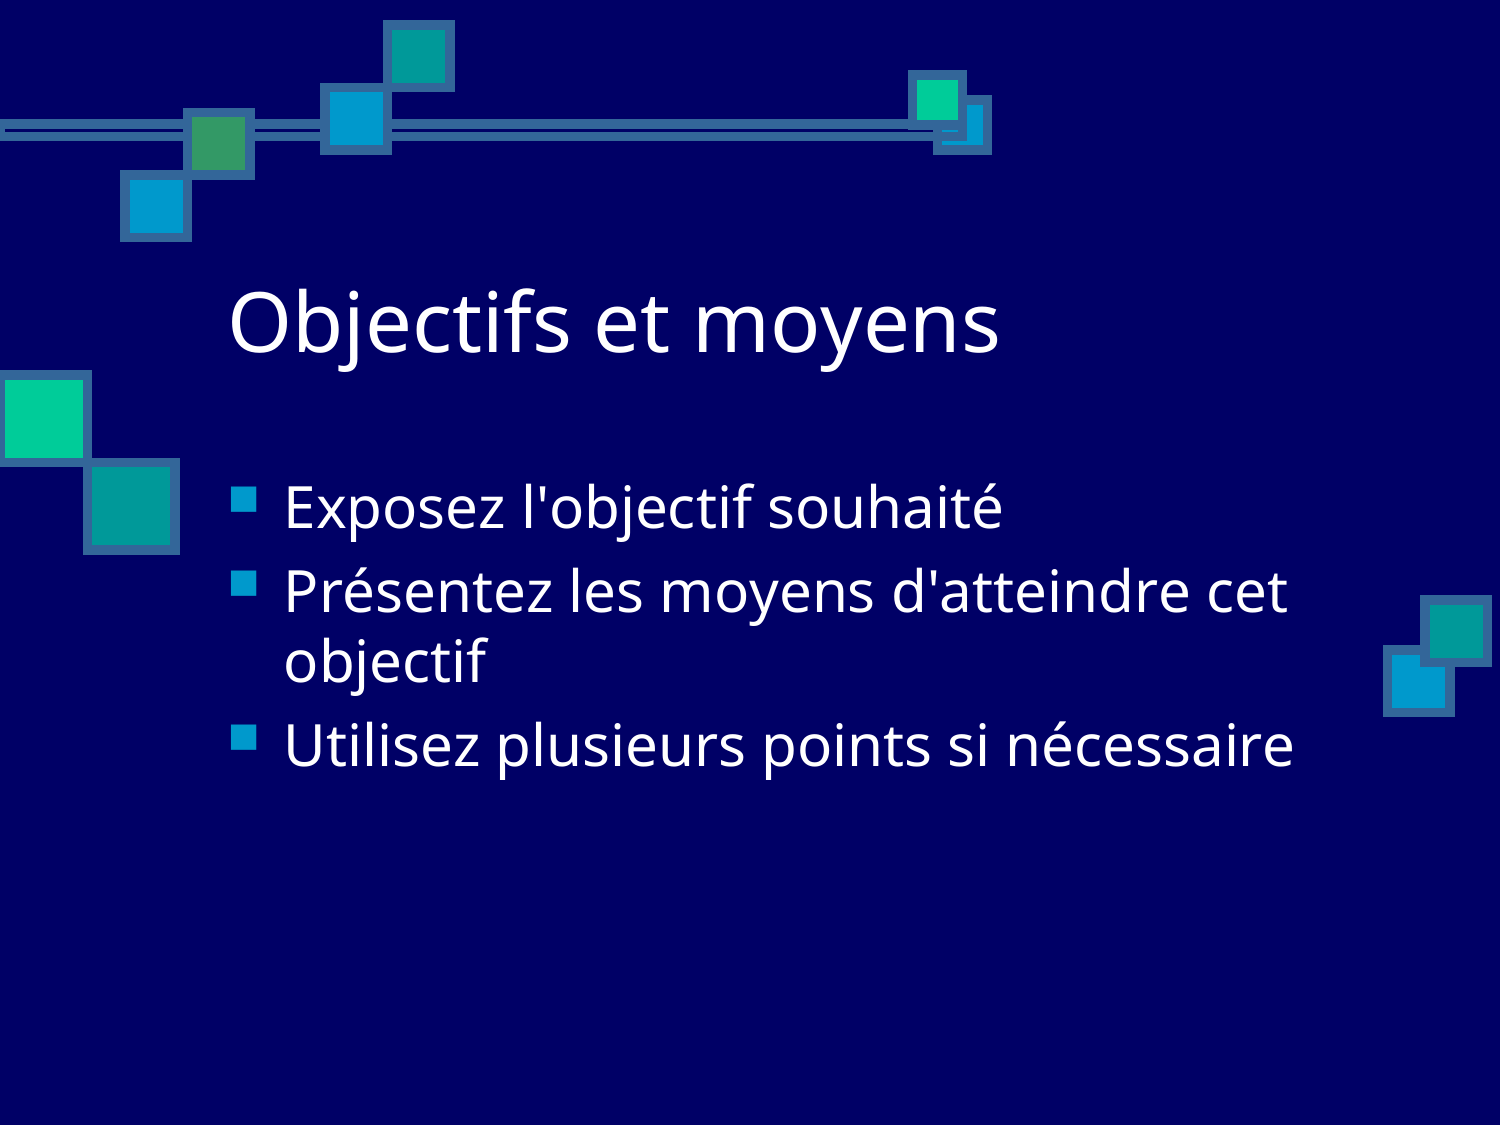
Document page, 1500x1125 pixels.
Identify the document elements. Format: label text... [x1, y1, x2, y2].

title Objectifs et moyens [212, 199, 1375, 438]
list Exposez l'objectif souhaité Présentez les moyens d'atteindre cet objectif Utilisez plusieurs points si nécessaire [212, 462, 1375, 1013]
